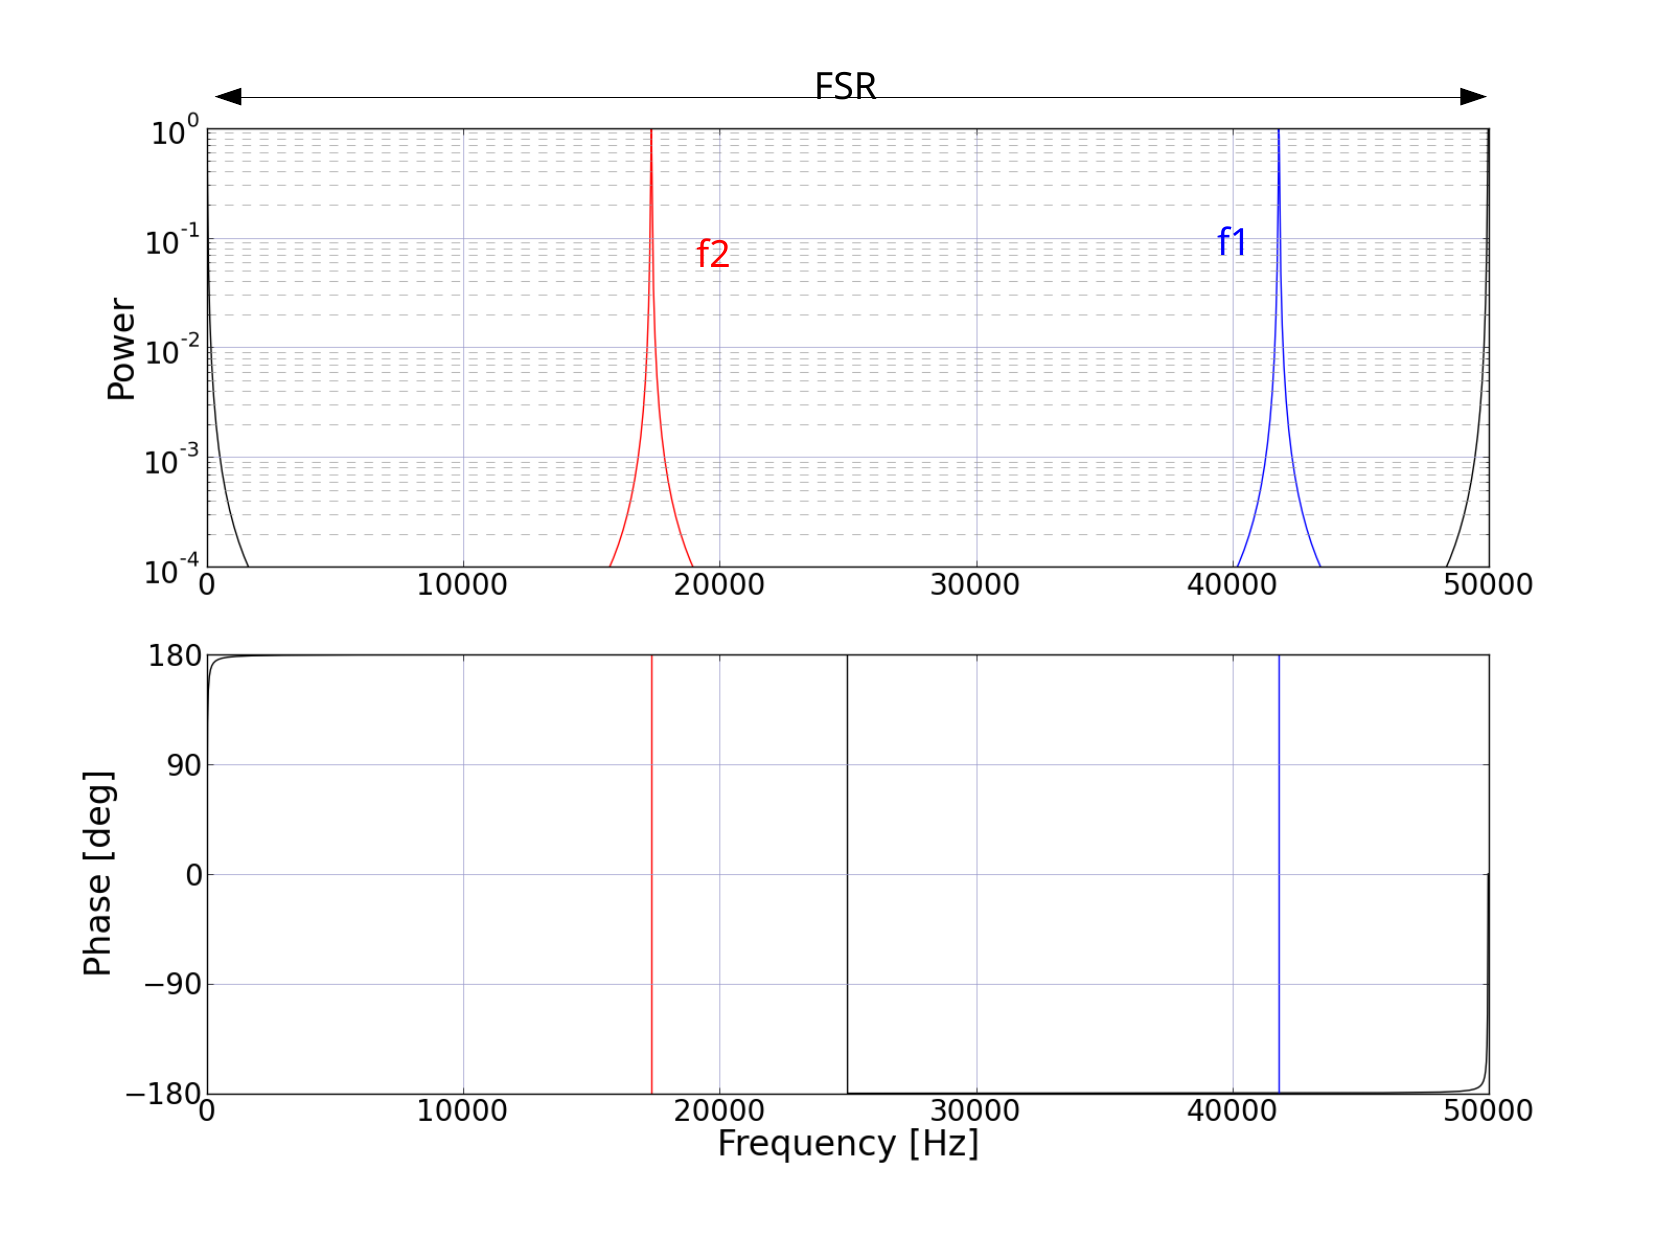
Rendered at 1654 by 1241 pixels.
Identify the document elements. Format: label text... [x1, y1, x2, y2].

text_box f2 [681, 220, 747, 276]
picture [0, 8, 1654, 1214]
text_box f1 [1202, 207, 1267, 264]
text_box FSR [799, 98, 897, 108]
text_box FSR [799, 52, 897, 97]
